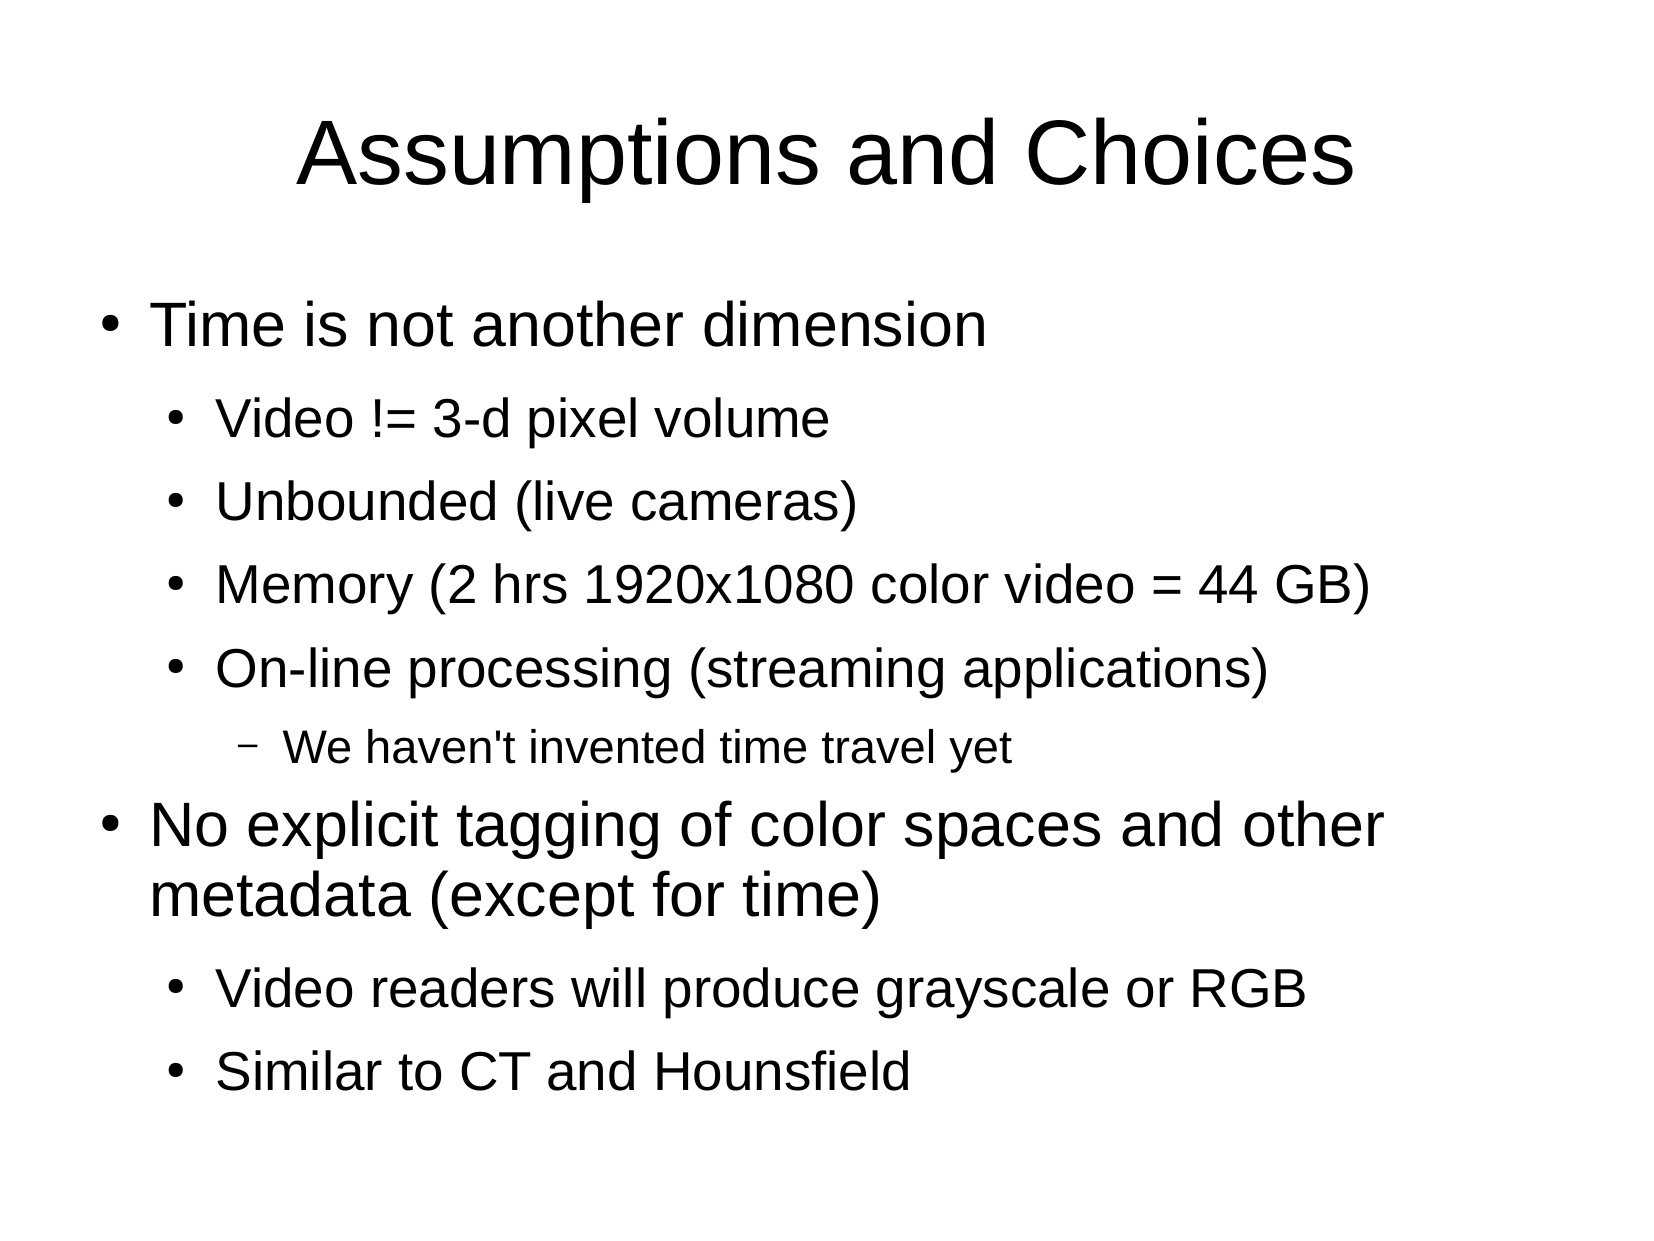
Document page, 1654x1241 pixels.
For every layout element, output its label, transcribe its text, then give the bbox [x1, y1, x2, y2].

list Time is not another dimension Video != 3-d pixel volume Unbounded (live cameras) Memory (2 hrs 1920x1080 color video = 44 GB) On-line processing (streaming applications) We haven't invented time travel yet No explicit tagging of color spaces and other metadata (except for time) Video readers will produce grayscale or RGB Similar to CT and Hounsfield [82, 290, 1571, 1109]
title Assumptions and Choices [82, 49, 1571, 257]
